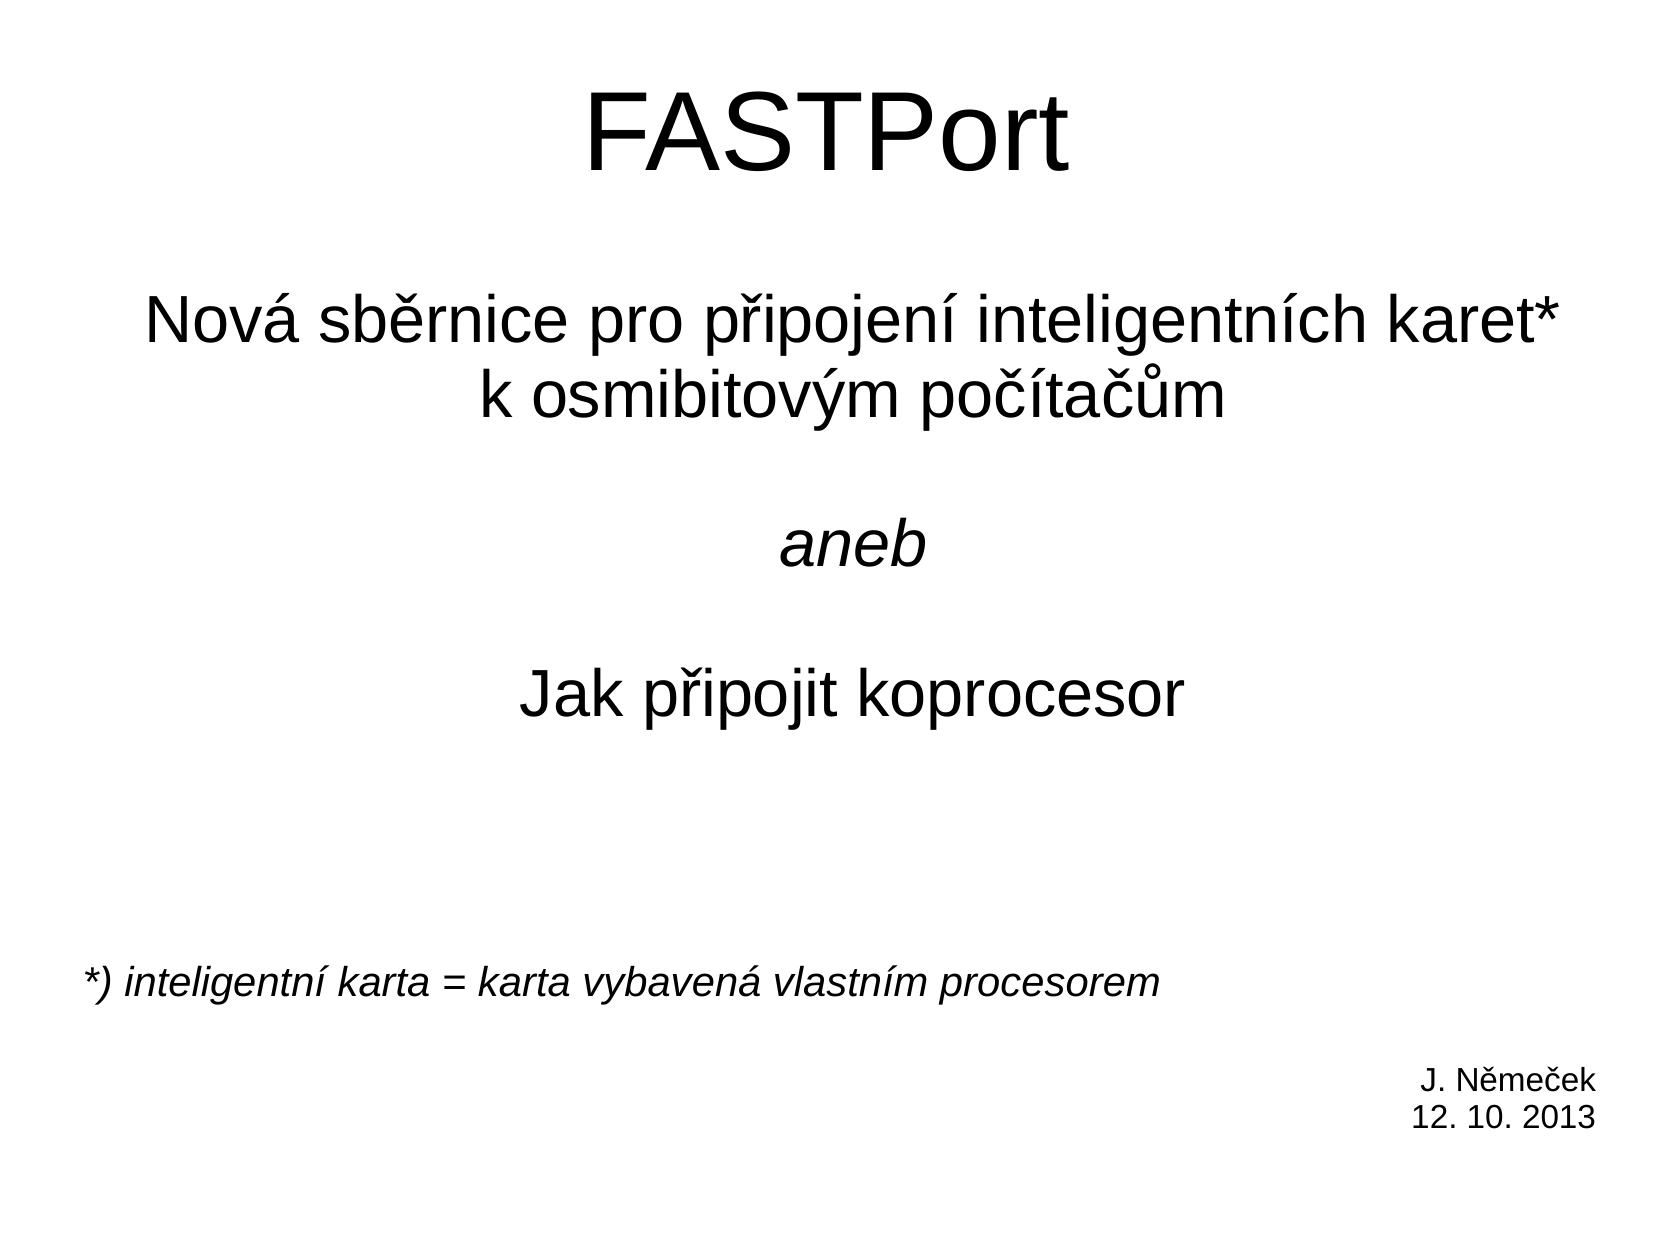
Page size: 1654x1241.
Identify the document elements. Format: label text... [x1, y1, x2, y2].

title FASTPort [82, 56, 1571, 207]
subtitle Nová sběrnice pro připojení inteligentních karet* k osmibitovým počítačům aneb Jak připojit koprocesor *) inteligentní karta = karta vybavená vlastním procesorem J. Němeček 12. 10. 2013 [82, 236, 1625, 1182]
